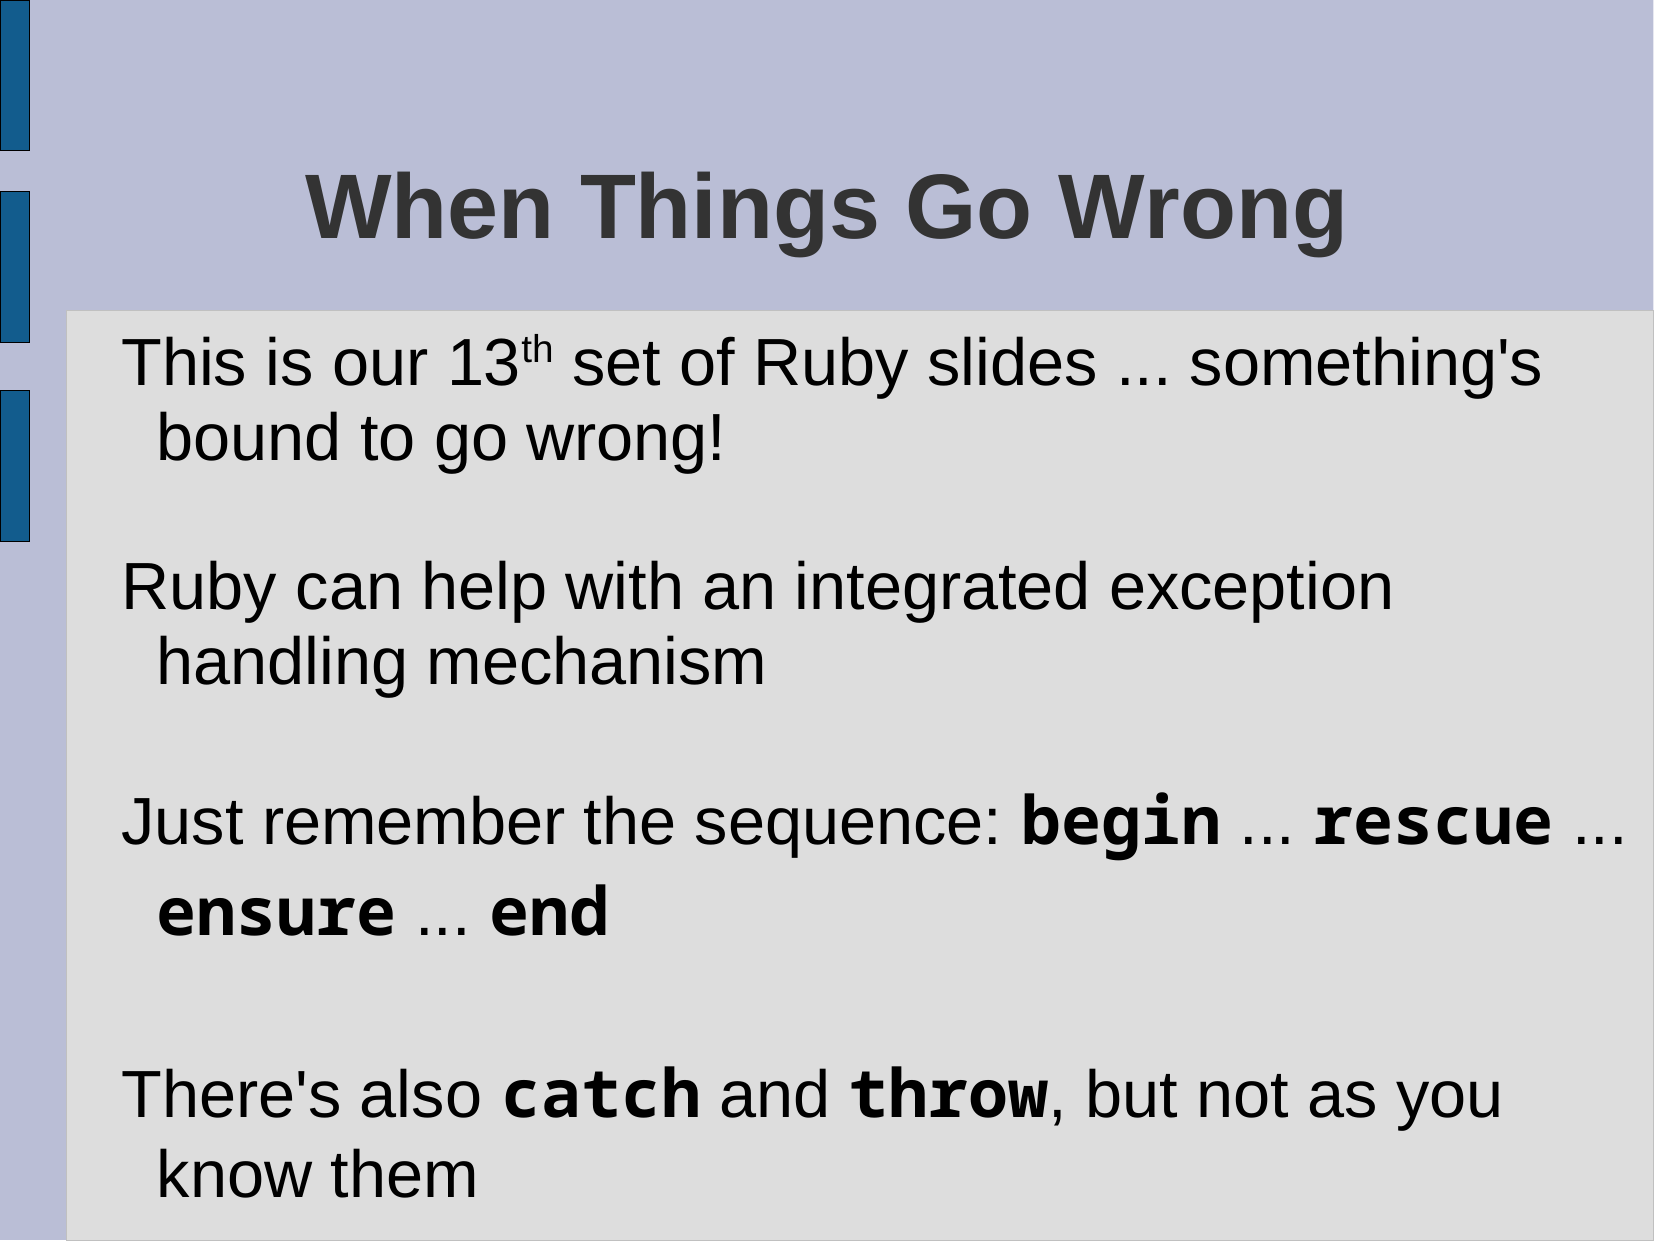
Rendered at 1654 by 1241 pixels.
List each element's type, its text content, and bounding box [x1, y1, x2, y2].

title When Things Go Wrong [121, 102, 1534, 311]
list This is our 13th set of Ruby slides ... something's bound to go wrong! Ruby can help with an integrated exception handling mechanism Just remember the sequence: begin ... rescue ... ensure ... end There's also catch and throw, but not as you know them [121, 324, 1637, 1241]
